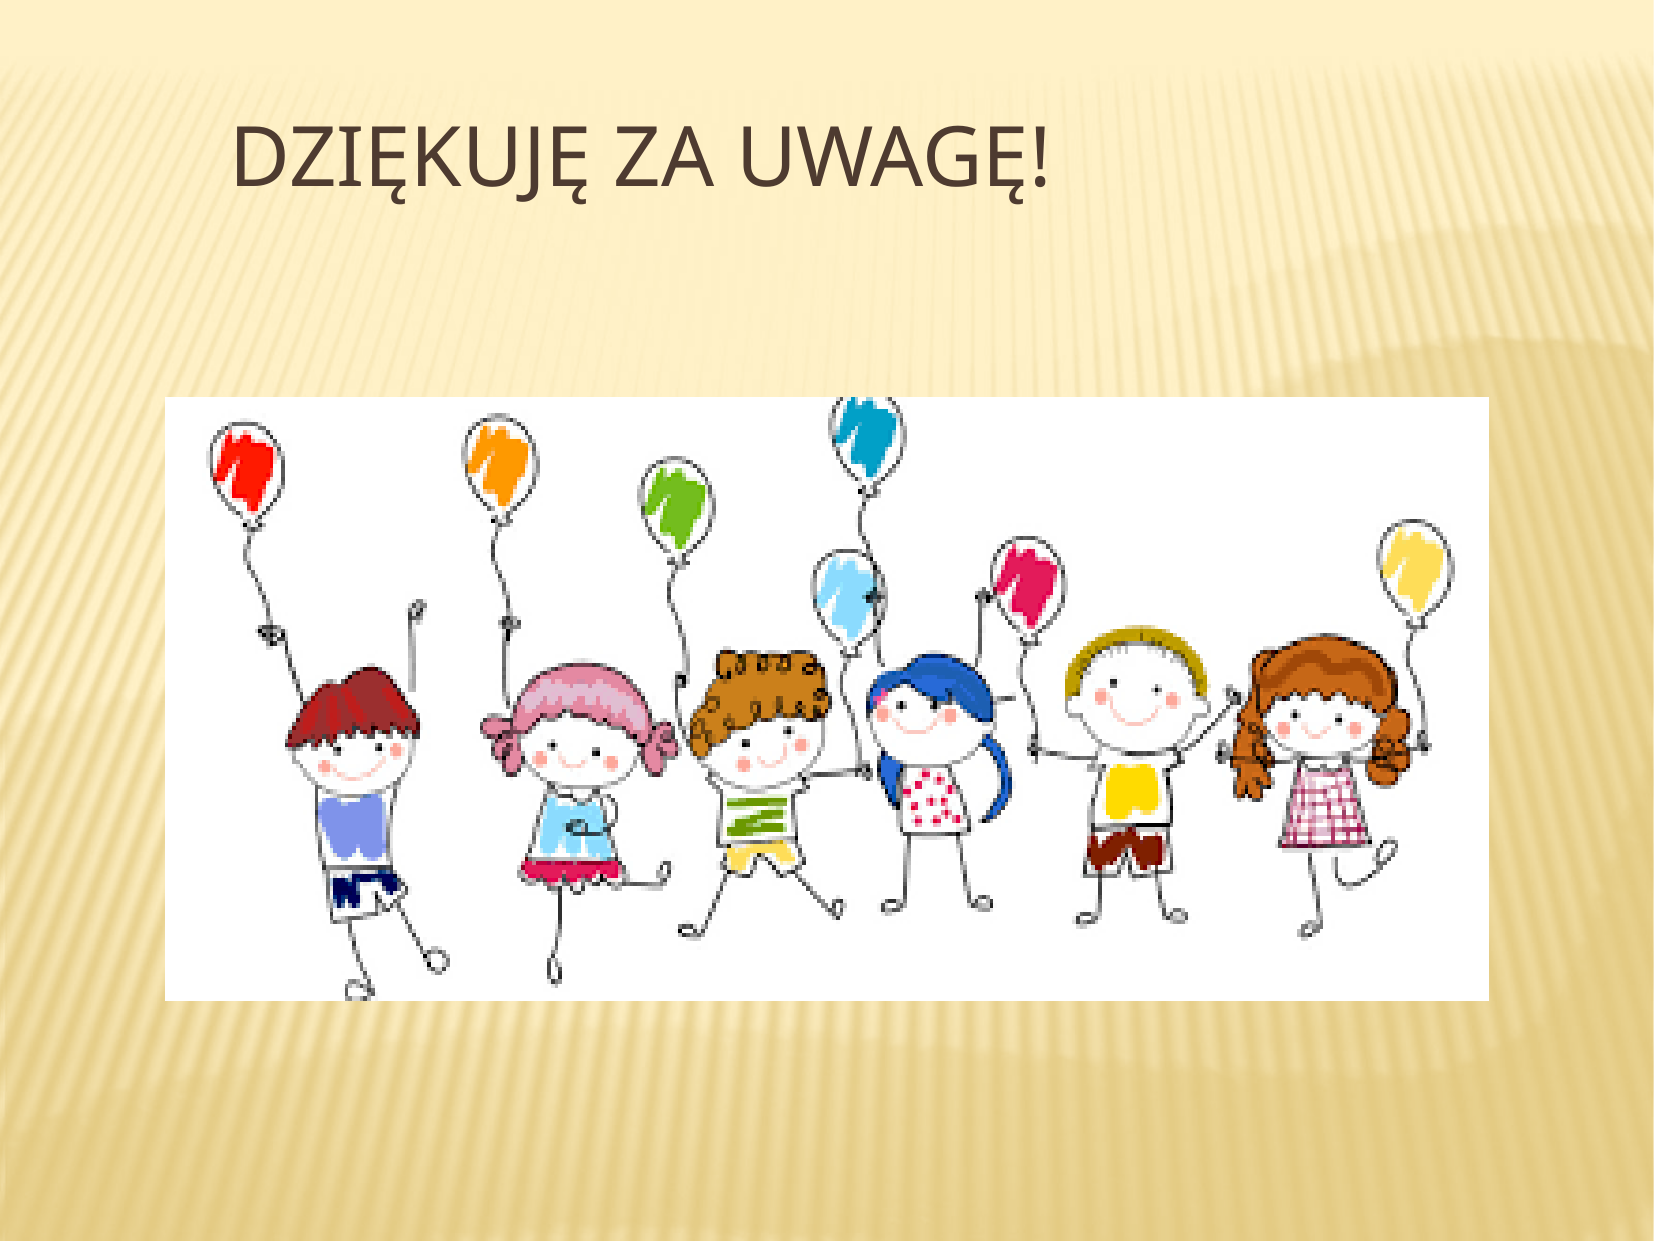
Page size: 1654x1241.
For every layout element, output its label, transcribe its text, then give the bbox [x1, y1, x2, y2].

title Dziękuję za uwagę! [212, 49, 1075, 257]
picture [165, 397, 1489, 1001]
